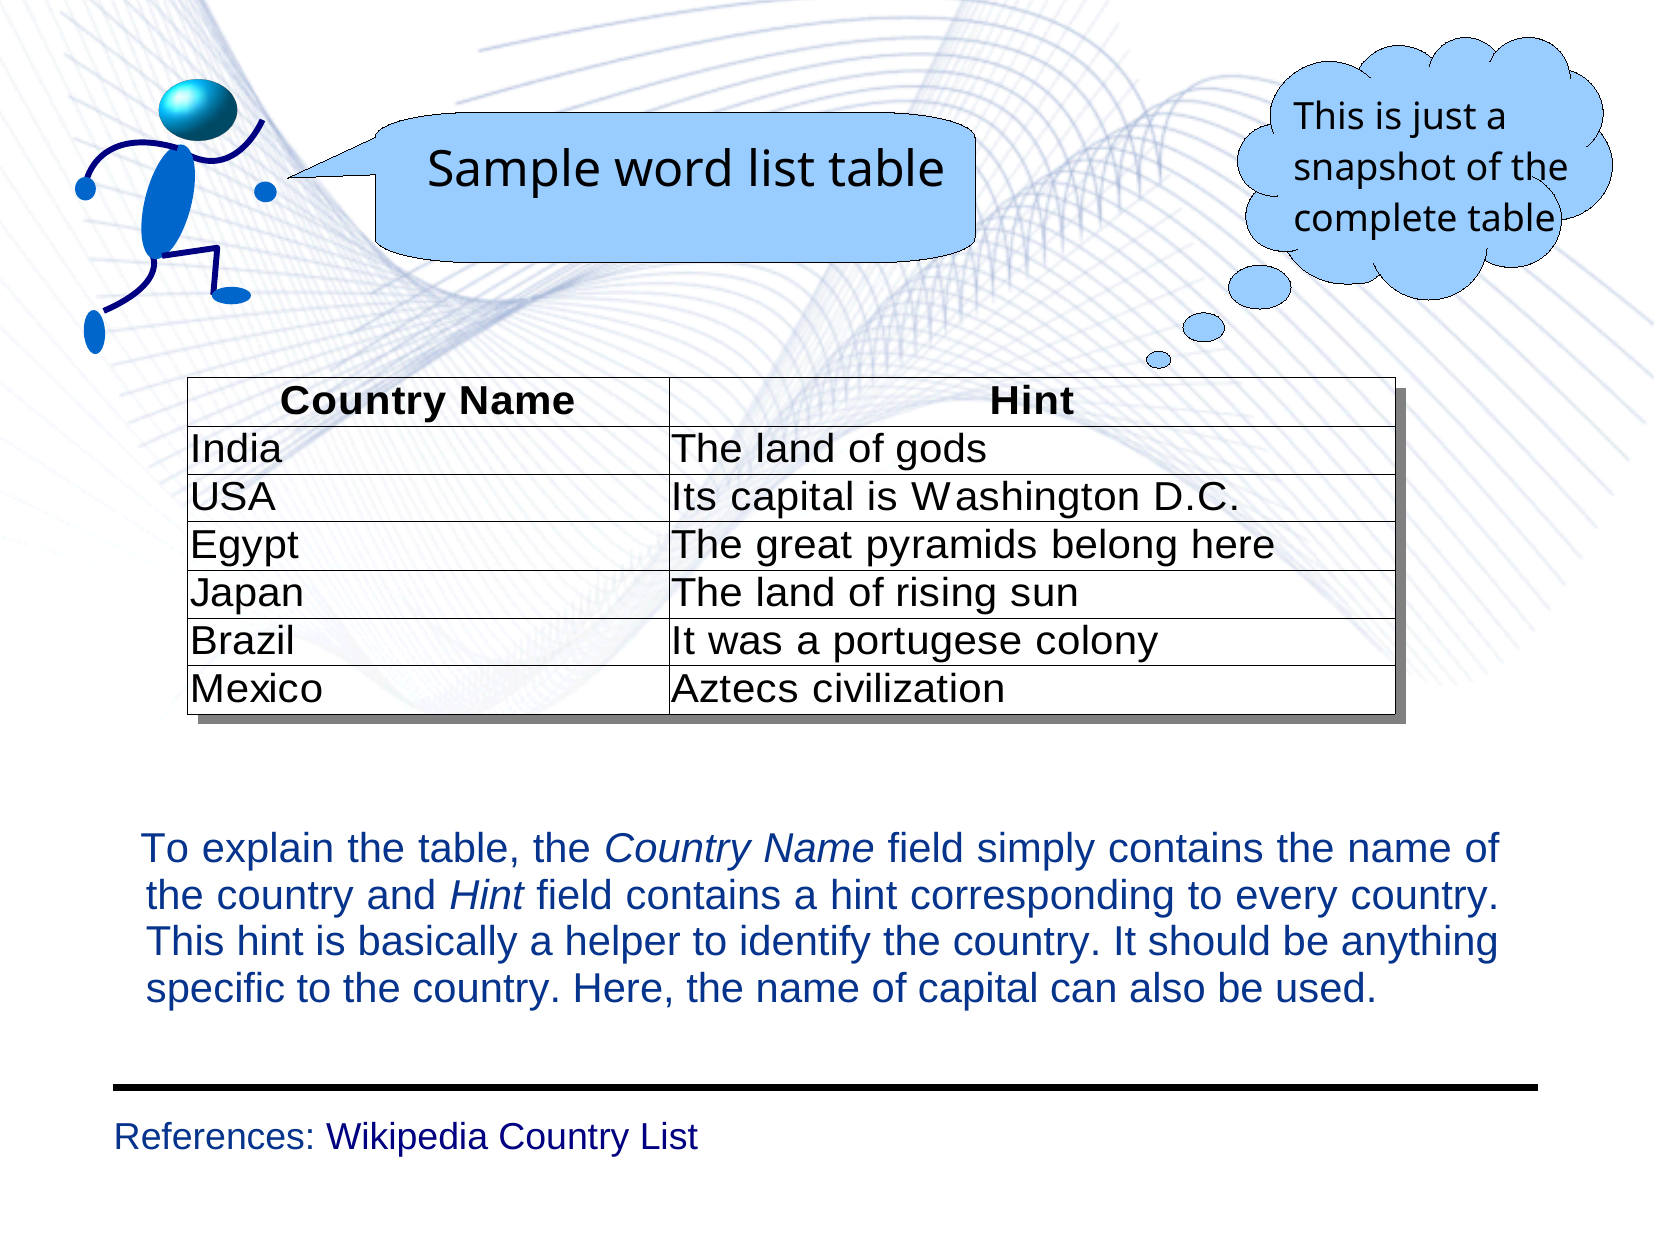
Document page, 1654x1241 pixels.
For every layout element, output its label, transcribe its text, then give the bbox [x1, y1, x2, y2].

text_box [1237, 89, 1278, 251]
picture [0, 0, 1654, 1241]
text_box [287, 112, 962, 257]
text_box [1182, 312, 1225, 342]
text_box [1146, 351, 1171, 369]
text_box [1228, 265, 1292, 310]
list To explain the table, the Country Name field simply contains the name of the country and Hint field contains a hint corresponding to every country. This hint is basically a helper to identify the country. It should be anything specific to the country. Here, the name of capital can also be used. [75, 825, 1501, 1013]
text_box [1490, 263, 1533, 268]
chart [185, 375, 1606, 764]
list References: Wikipedia Country List [75, 1115, 1313, 1201]
text_box [1284, 37, 1590, 82]
text_box [211, 286, 251, 305]
text_box Sample word list table [412, 125, 976, 263]
text_box This is just a snapshot of the complete table [1278, 82, 1613, 263]
text_box [83, 310, 106, 355]
text_box [254, 181, 277, 203]
text_box [1296, 263, 1484, 301]
text_box [75, 176, 96, 201]
text_box [141, 144, 195, 260]
